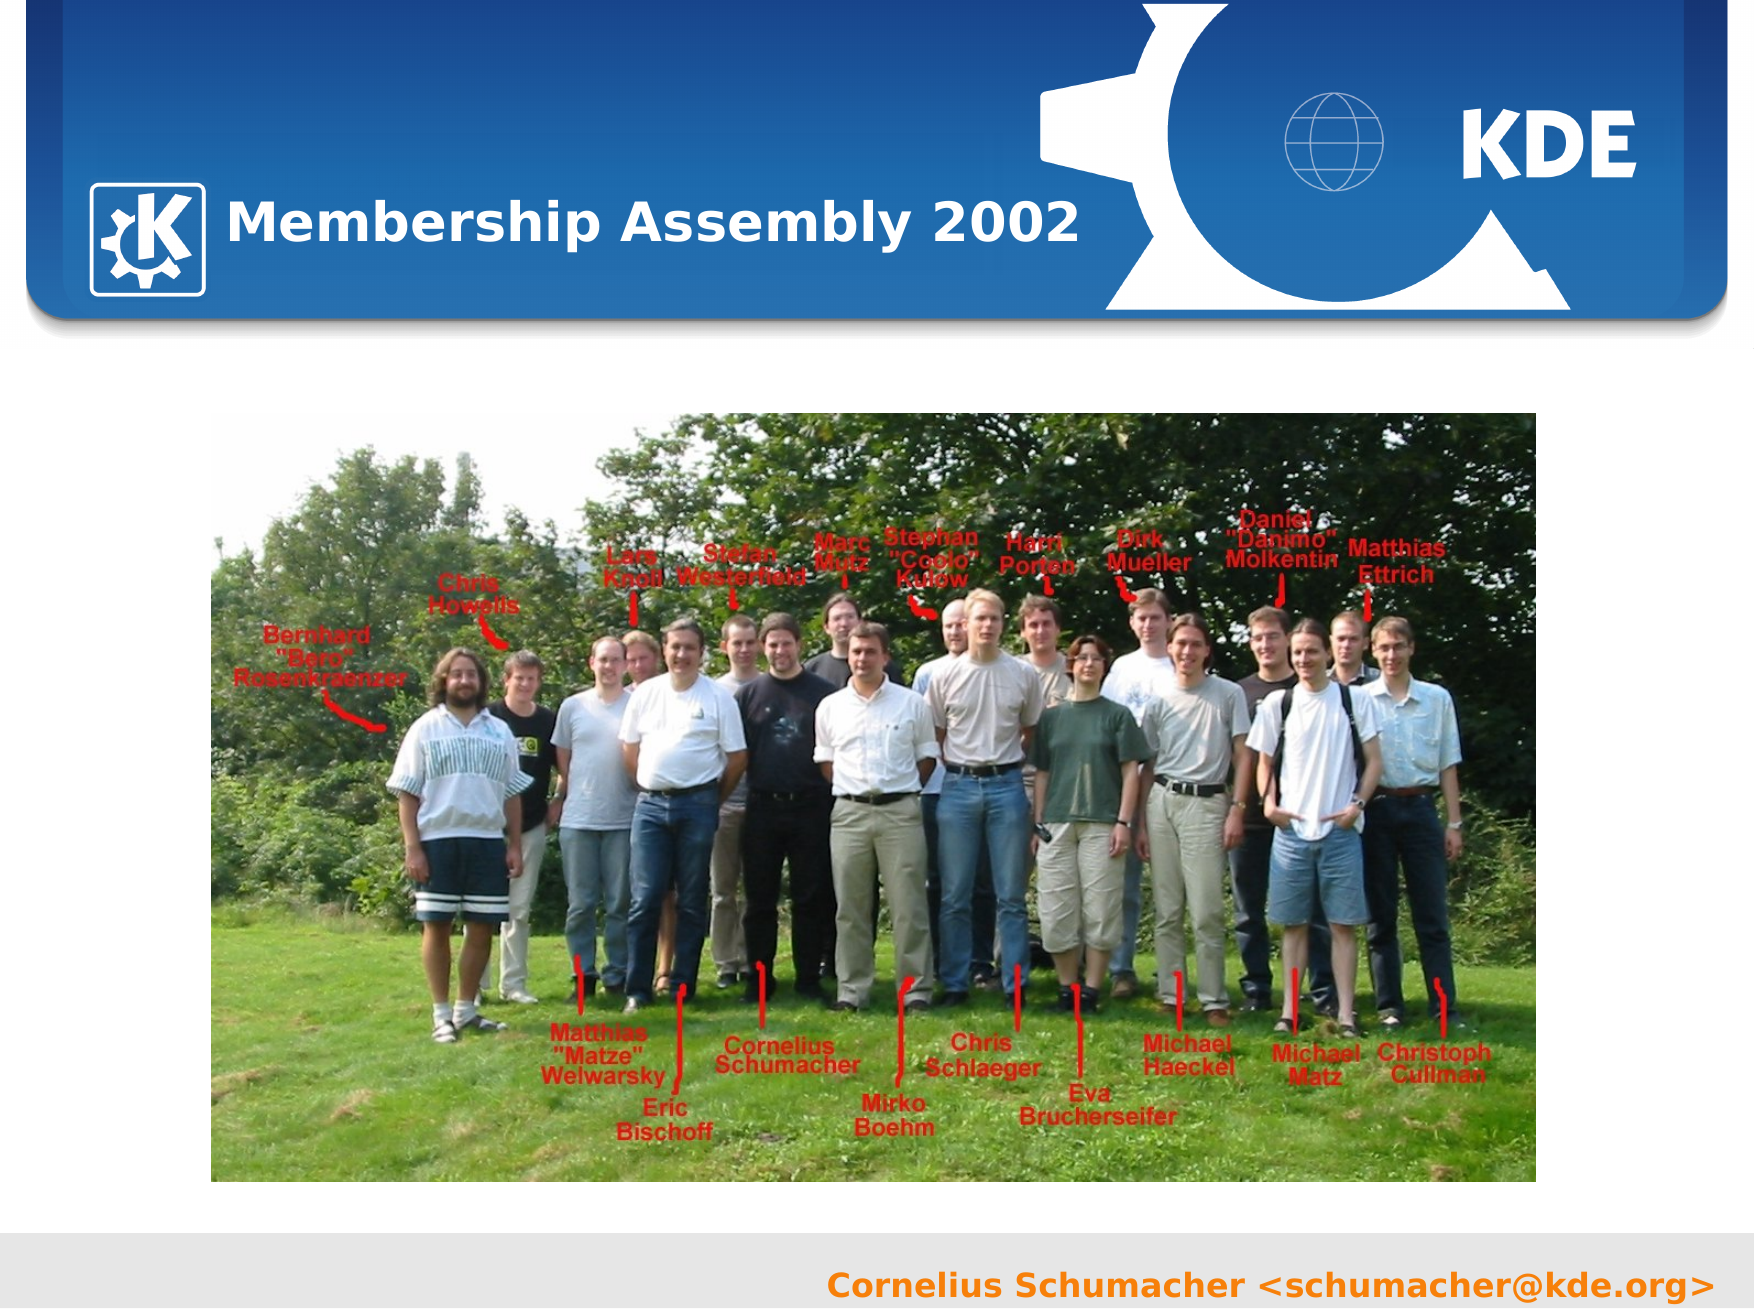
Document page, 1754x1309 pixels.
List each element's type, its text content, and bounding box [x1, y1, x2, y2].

picture [211, 413, 1536, 1182]
title Membership Assembly 2002 [225, 188, 1126, 258]
picture [0, 0, 1754, 349]
